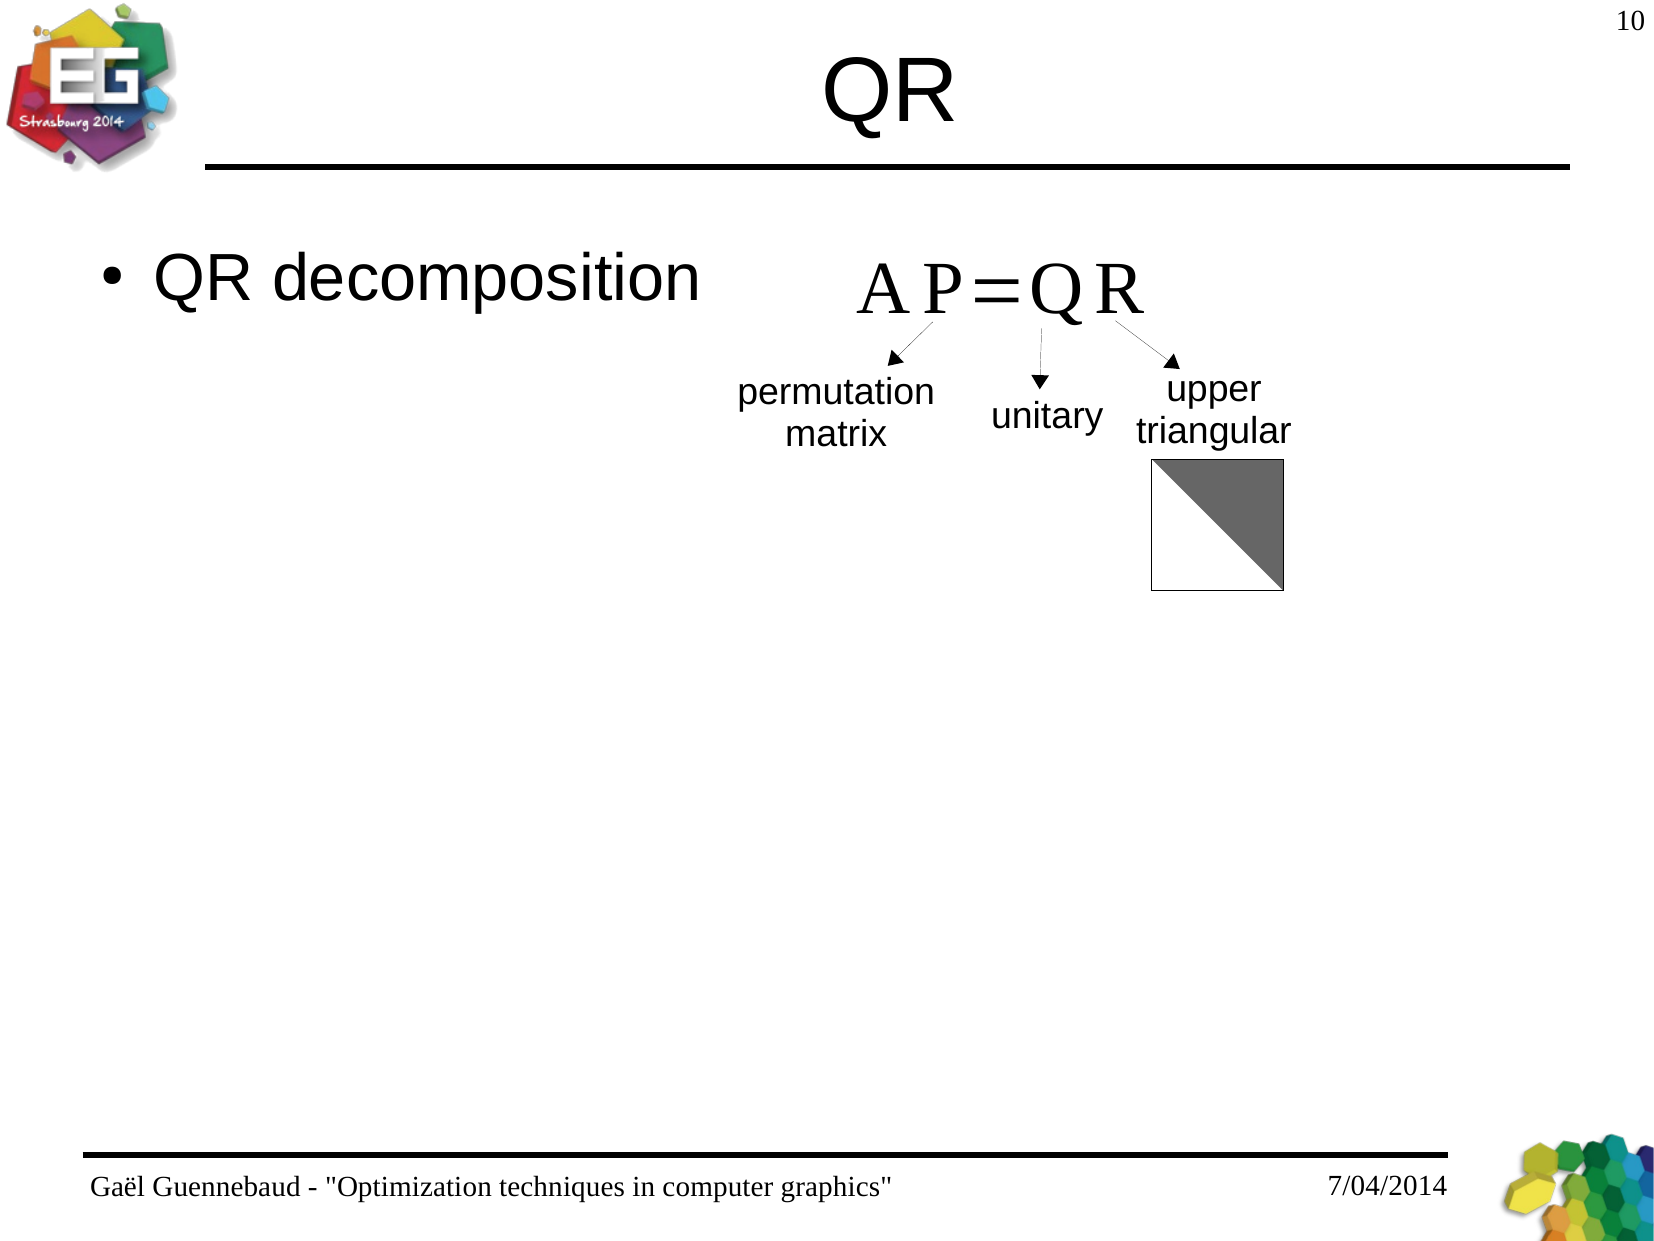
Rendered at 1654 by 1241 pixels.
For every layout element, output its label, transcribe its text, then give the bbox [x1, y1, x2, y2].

text_box upper triangular [1121, 360, 1308, 460]
chart [847, 247, 1156, 331]
text_box [1152, 460, 1283, 590]
list QR decomposition [82, 240, 1571, 1126]
picture [1499, 1128, 1654, 1241]
title QR [210, 31, 1571, 148]
text_box unitary [976, 386, 1119, 444]
text_box permutation matrix [722, 362, 951, 462]
picture [0, 0, 180, 180]
